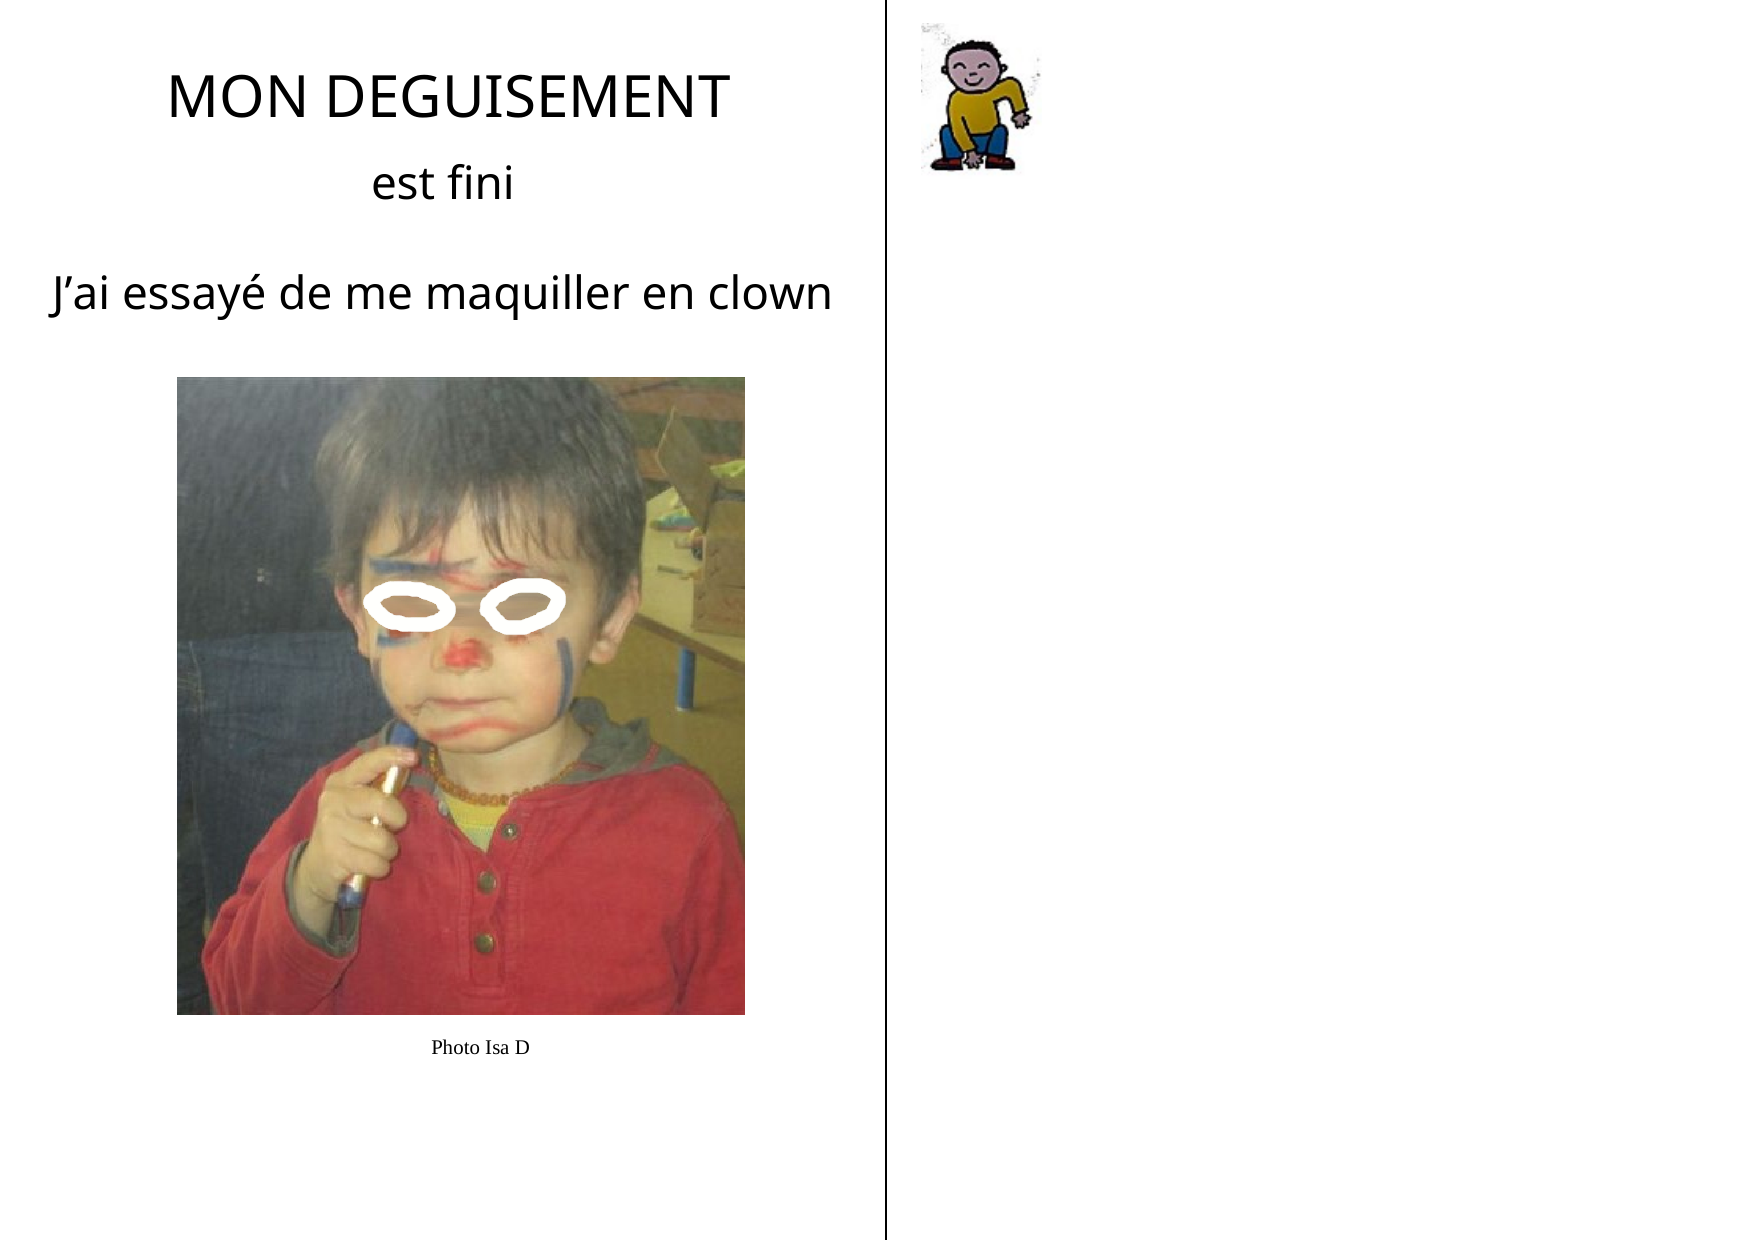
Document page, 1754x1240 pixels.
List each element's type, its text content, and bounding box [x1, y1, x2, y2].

picture [921, 23, 1042, 180]
text_box MON DEGUISEMENT [47, 53, 851, 148]
text_box est fini J’ai essayé de me maquiller en clown [23, 147, 863, 390]
picture [177, 377, 745, 1015]
text_box Photo Isa D [425, 1027, 709, 1063]
